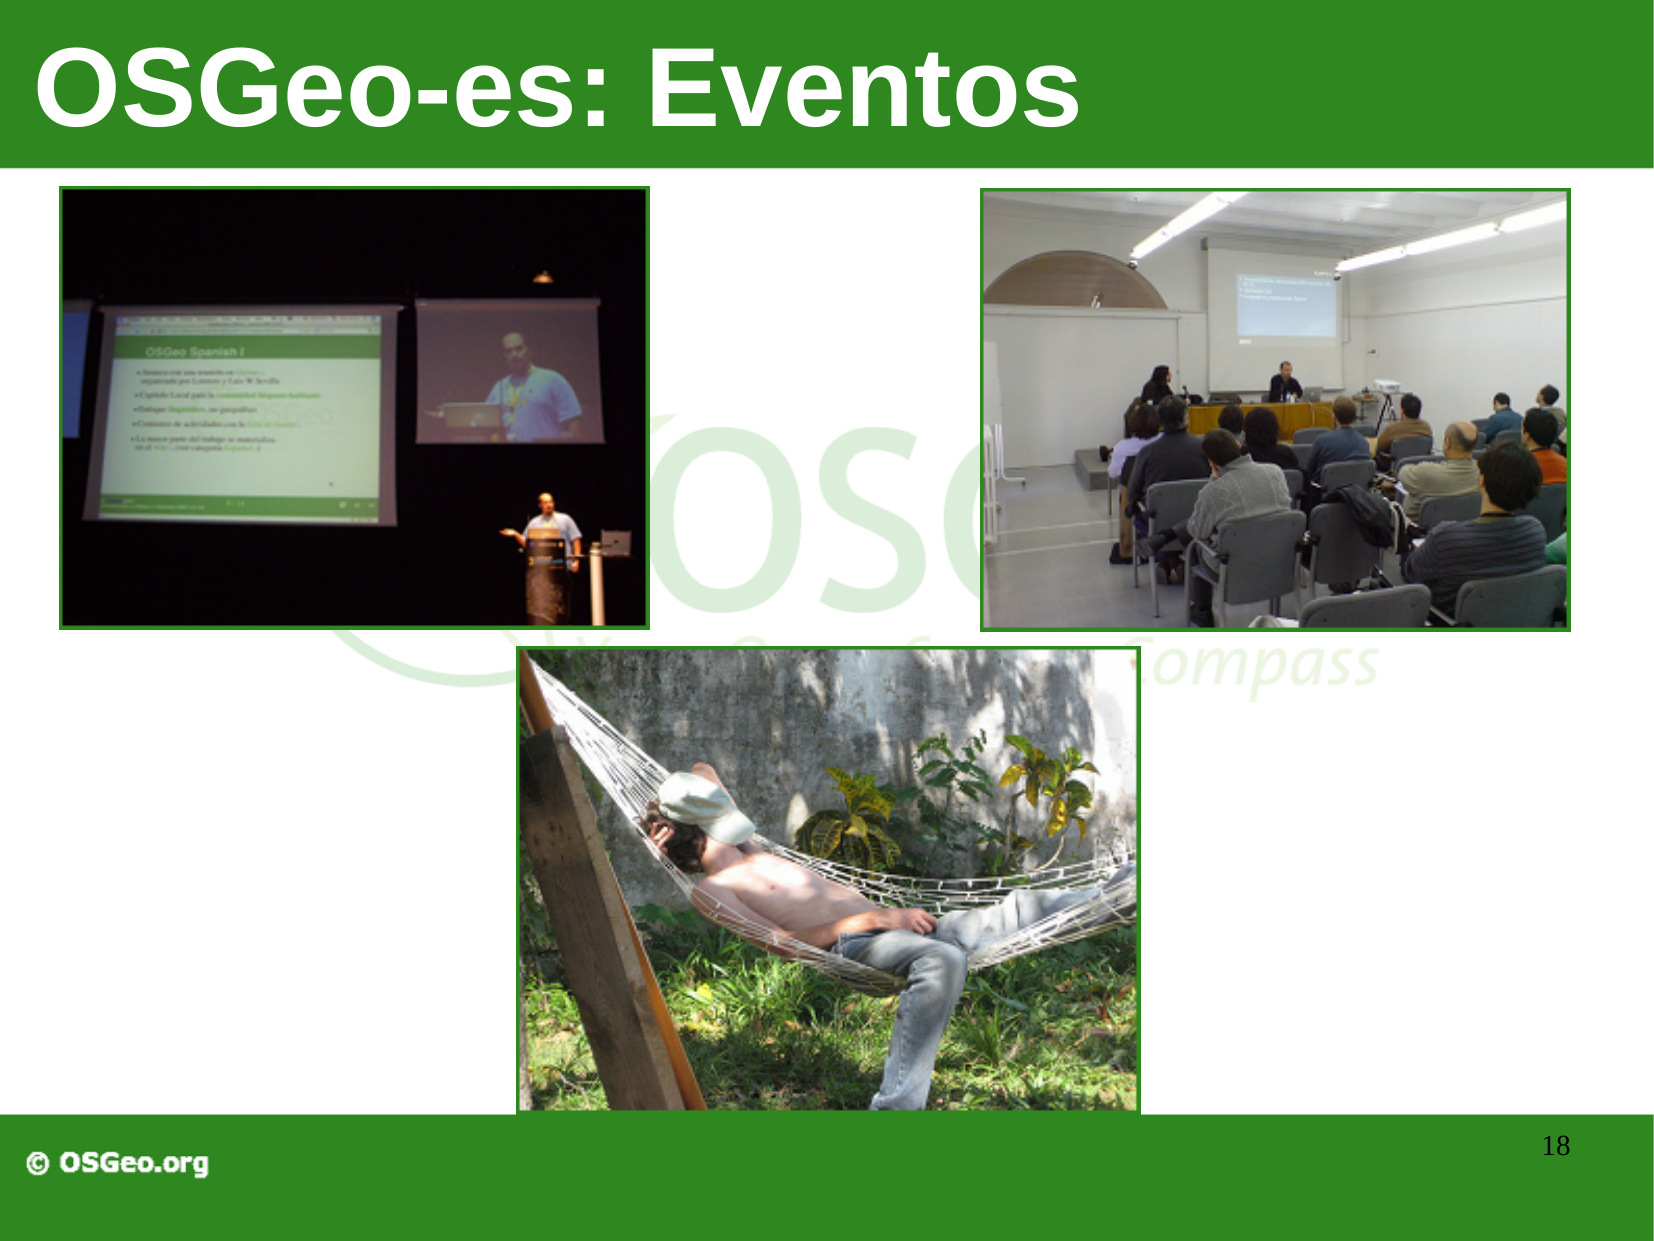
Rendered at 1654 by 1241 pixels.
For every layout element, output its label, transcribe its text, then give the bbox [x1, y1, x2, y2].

text_box OSGeo-es: Eventos [18, 17, 1097, 178]
picture [0, 0, 1654, 1241]
